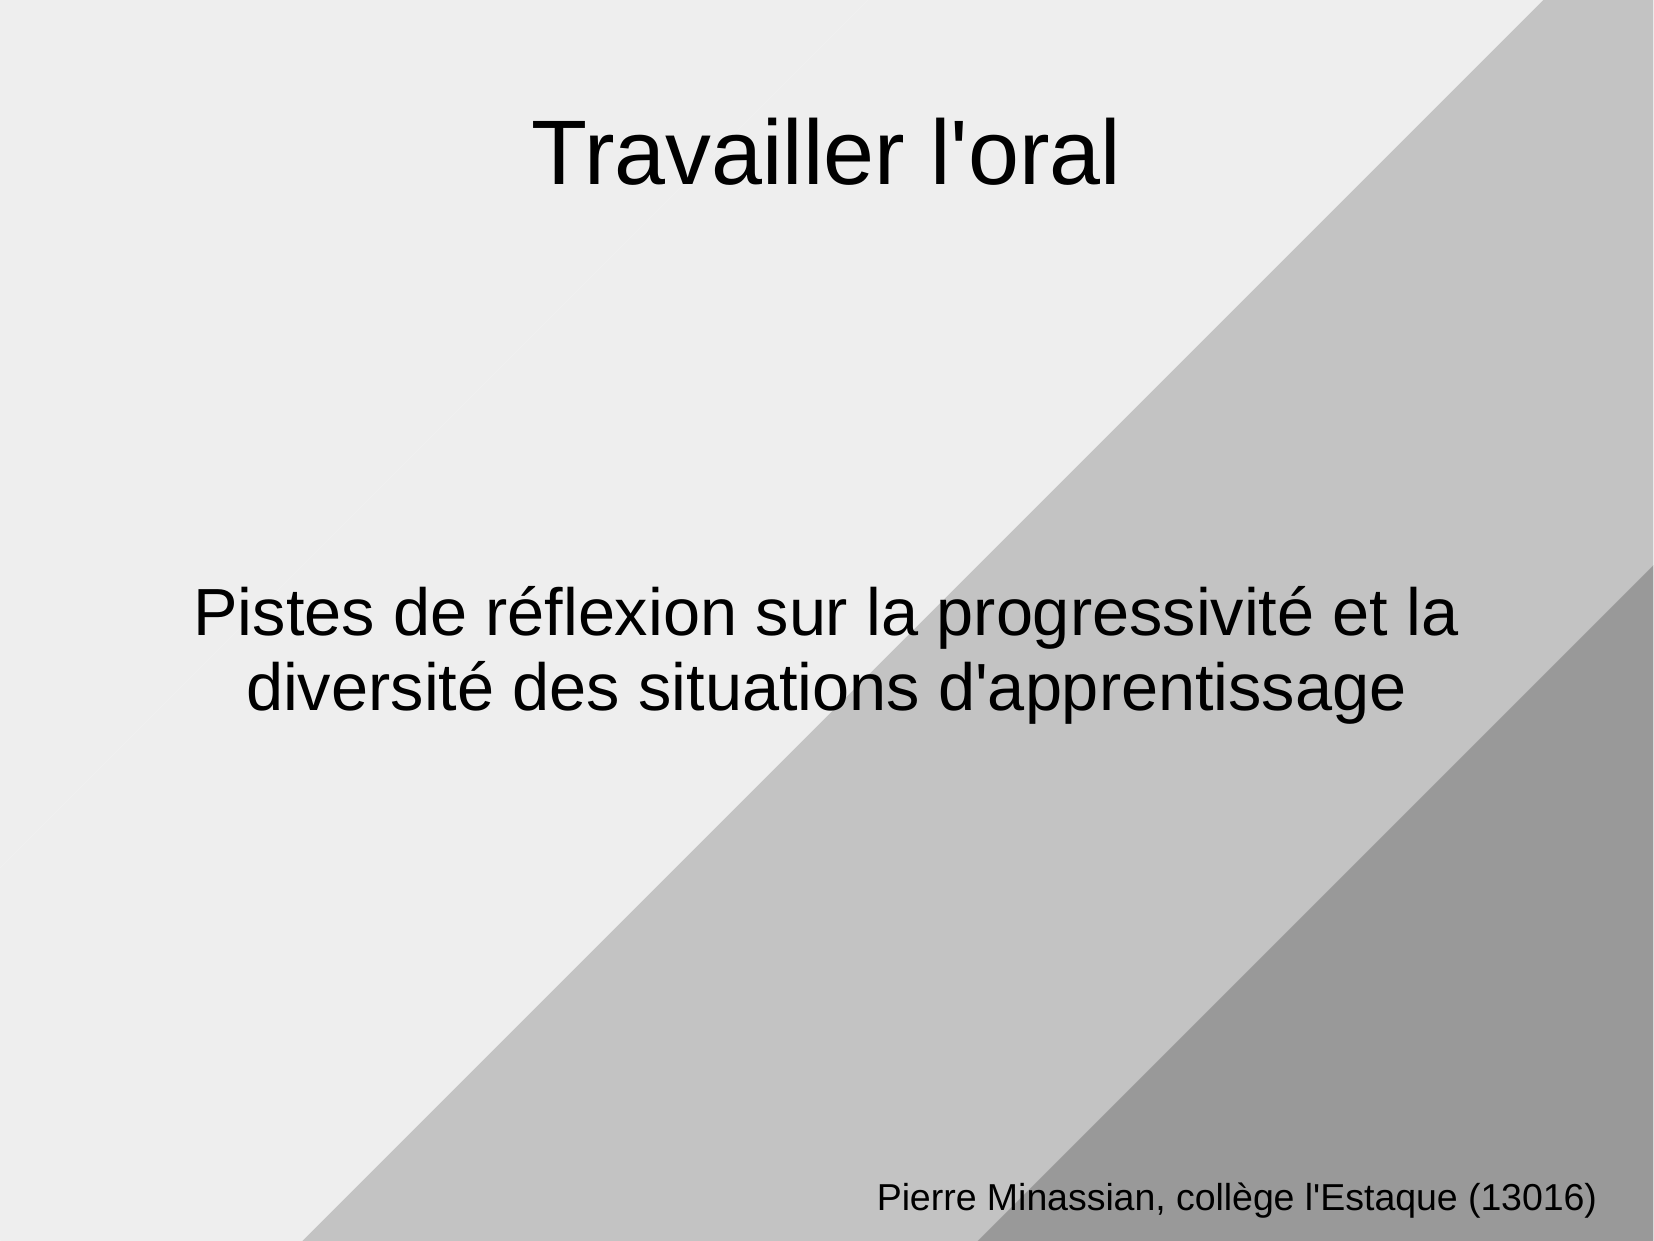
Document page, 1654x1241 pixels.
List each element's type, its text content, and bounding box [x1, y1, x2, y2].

subtitle Pistes de réflexion sur la progressivité et la diversité des situations d'apprentissage [82, 543, 1571, 756]
title Travailler l'oral [82, 49, 1571, 257]
text_box Pierre Minassian, collège l'Estaque (13016) [862, 1169, 1619, 1241]
